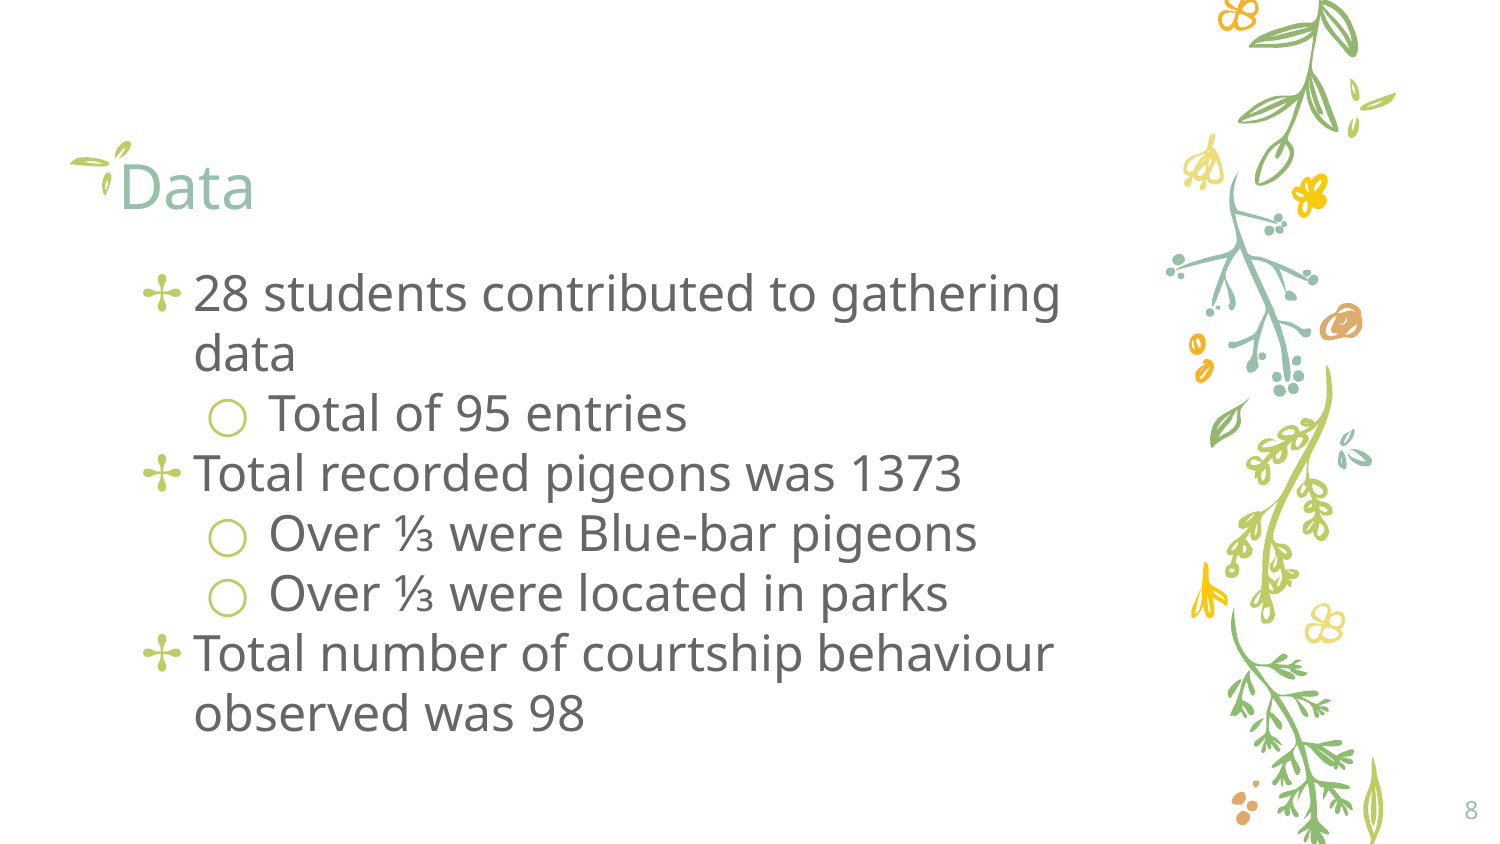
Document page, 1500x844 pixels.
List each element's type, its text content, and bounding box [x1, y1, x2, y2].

list 28 students contributed to gathering data Total of 95 entries Total recorded pigeons was 1373 Over ⅓ were Blue-bar pigeons Over ⅓ were located in parks Total number of courtship behaviour observed was 98 [103, 246, 1089, 781]
title Data [103, 96, 1089, 237]
slide_number 1 [1403, 779, 1494, 844]
